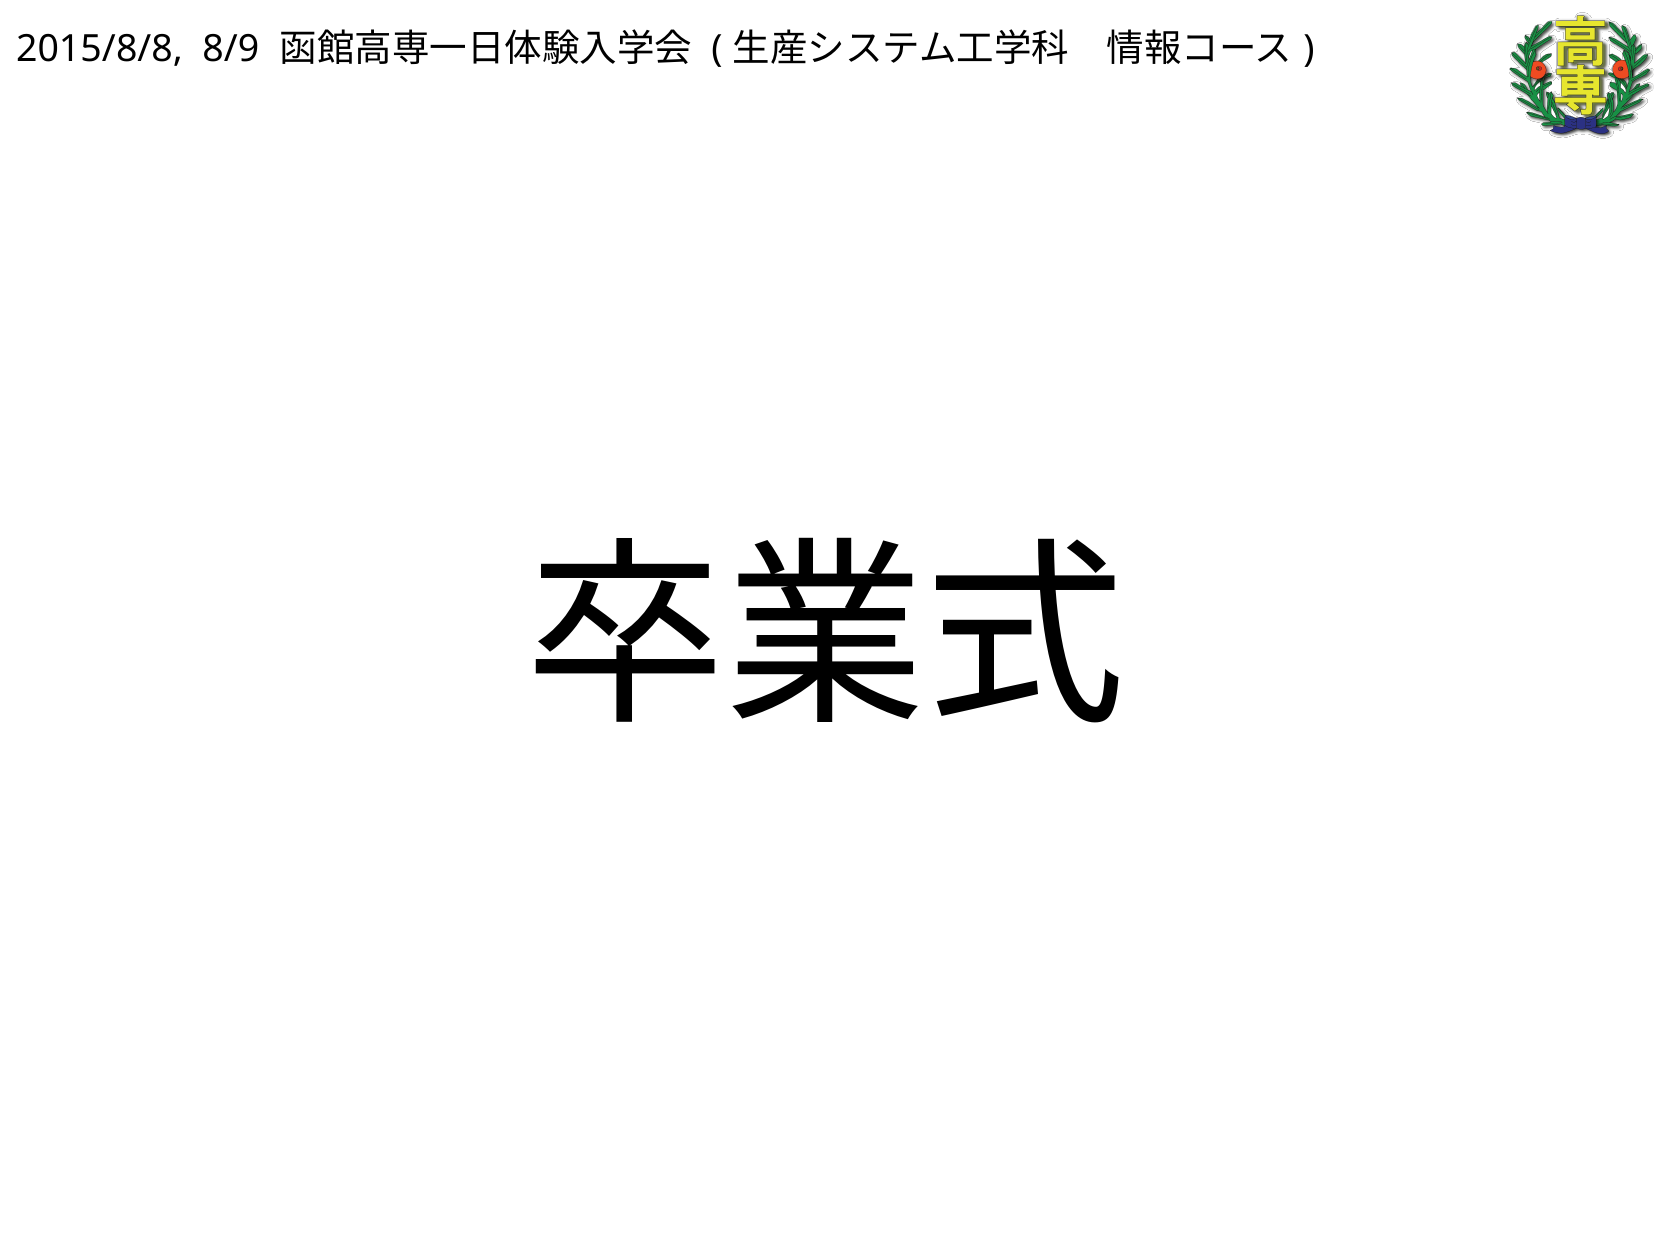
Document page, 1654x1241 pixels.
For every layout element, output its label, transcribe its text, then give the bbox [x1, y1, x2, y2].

text_box 卒業式 [510, 511, 1140, 727]
picture [1506, 0, 1654, 157]
